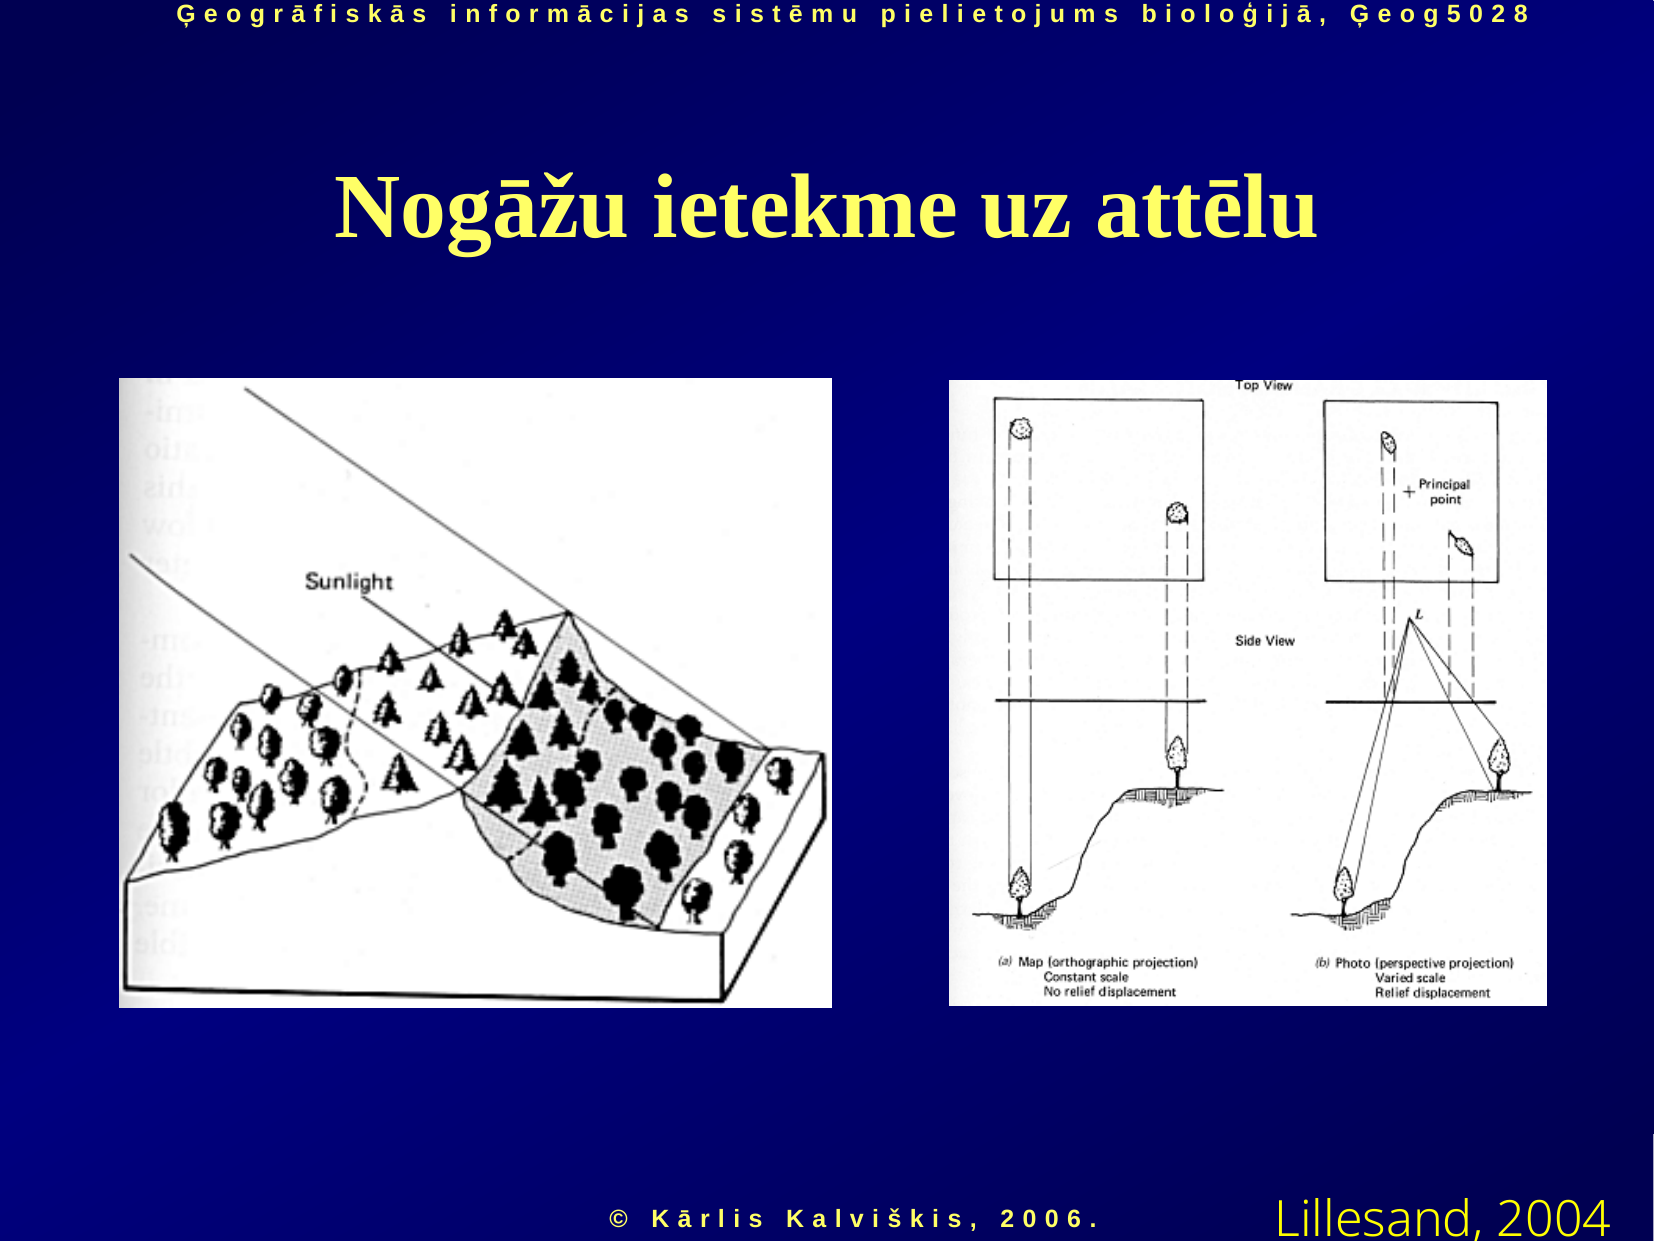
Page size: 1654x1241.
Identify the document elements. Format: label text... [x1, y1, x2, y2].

title Nogāžu ietekme uz attēlu [121, 102, 1534, 311]
picture [949, 380, 1547, 1006]
picture [119, 378, 832, 1008]
text_box Lillesand, 2004 [1225, 1182, 1654, 1241]
